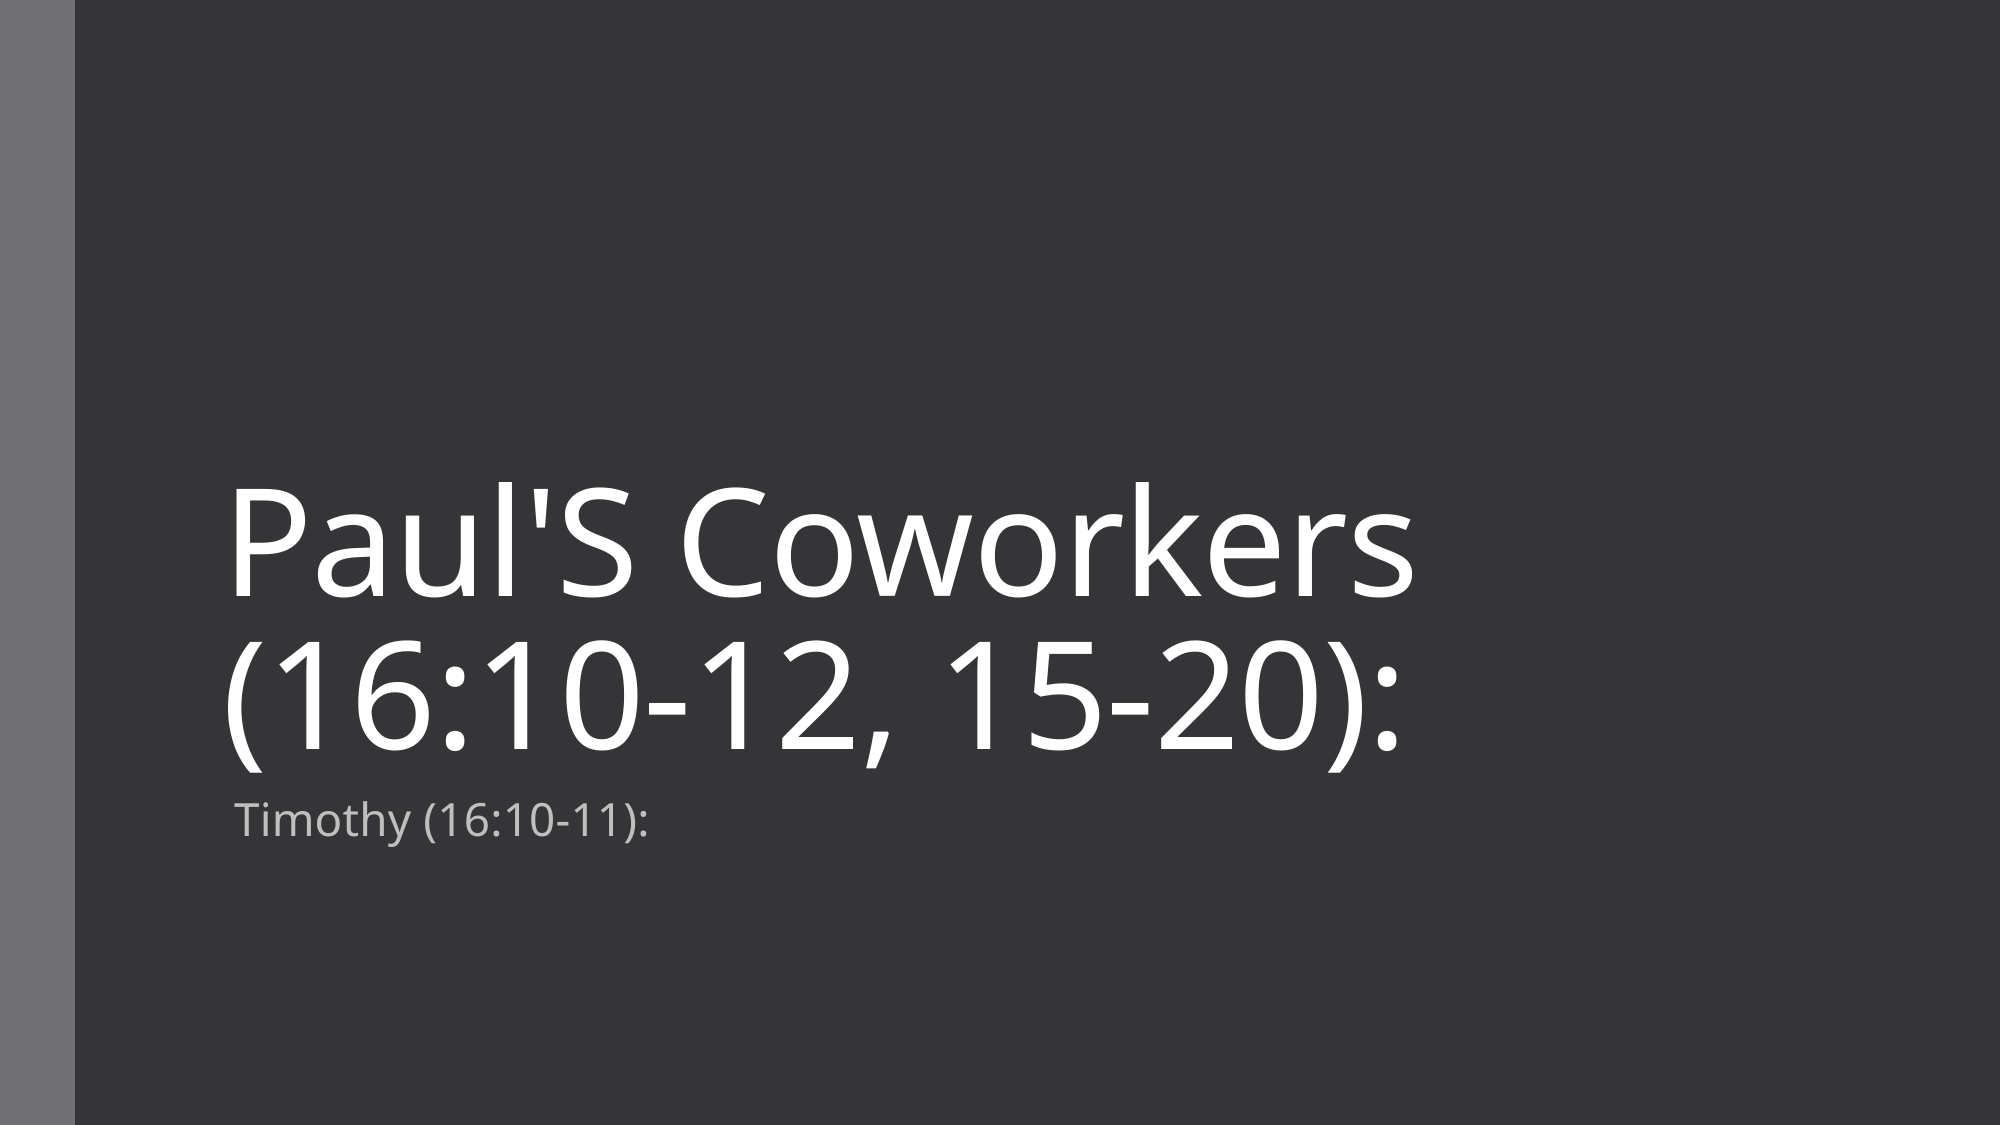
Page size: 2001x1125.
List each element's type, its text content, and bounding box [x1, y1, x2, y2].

subtitle Timothy (16:10-11): [206, 787, 1752, 1066]
title Paul'S Coworkers (16:10-12, 15-20): [206, 124, 1752, 787]
